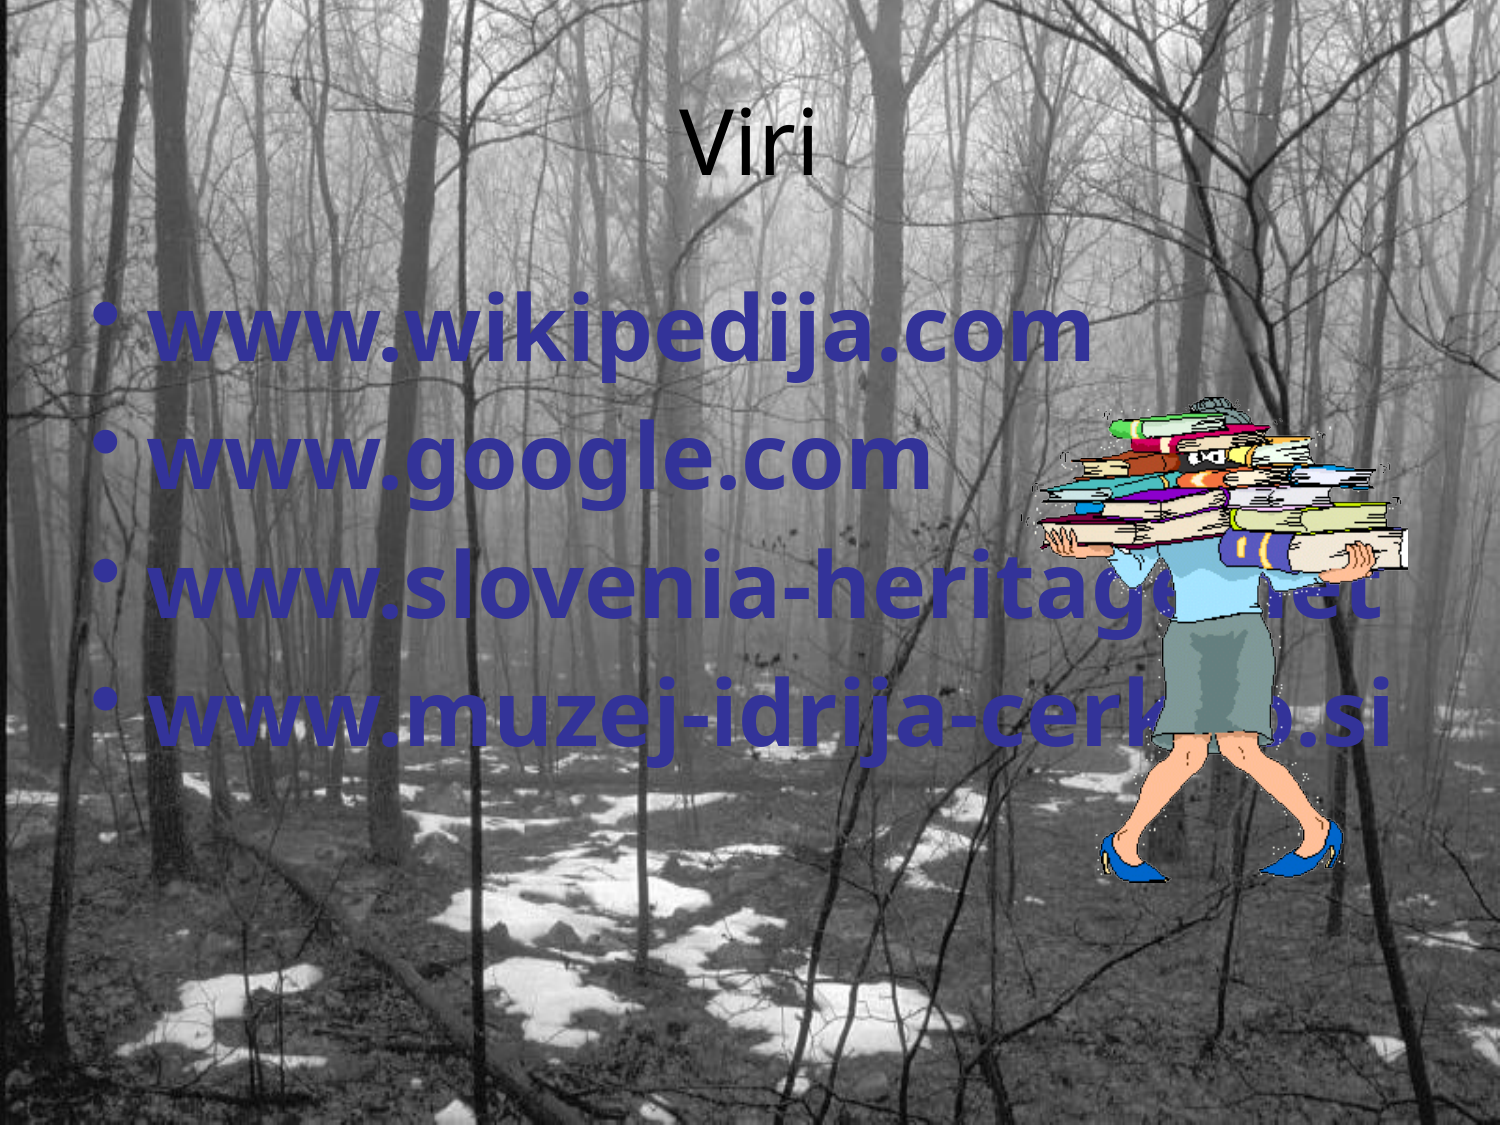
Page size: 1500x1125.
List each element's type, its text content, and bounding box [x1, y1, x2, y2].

list www.wikipedija.com www.google.com www.slovenia-heritage.net www.muzej-idrija-cerkno.si [75, 262, 1425, 1005]
picture [0, 0, 1500, 1125]
title Viri [75, 45, 1425, 233]
